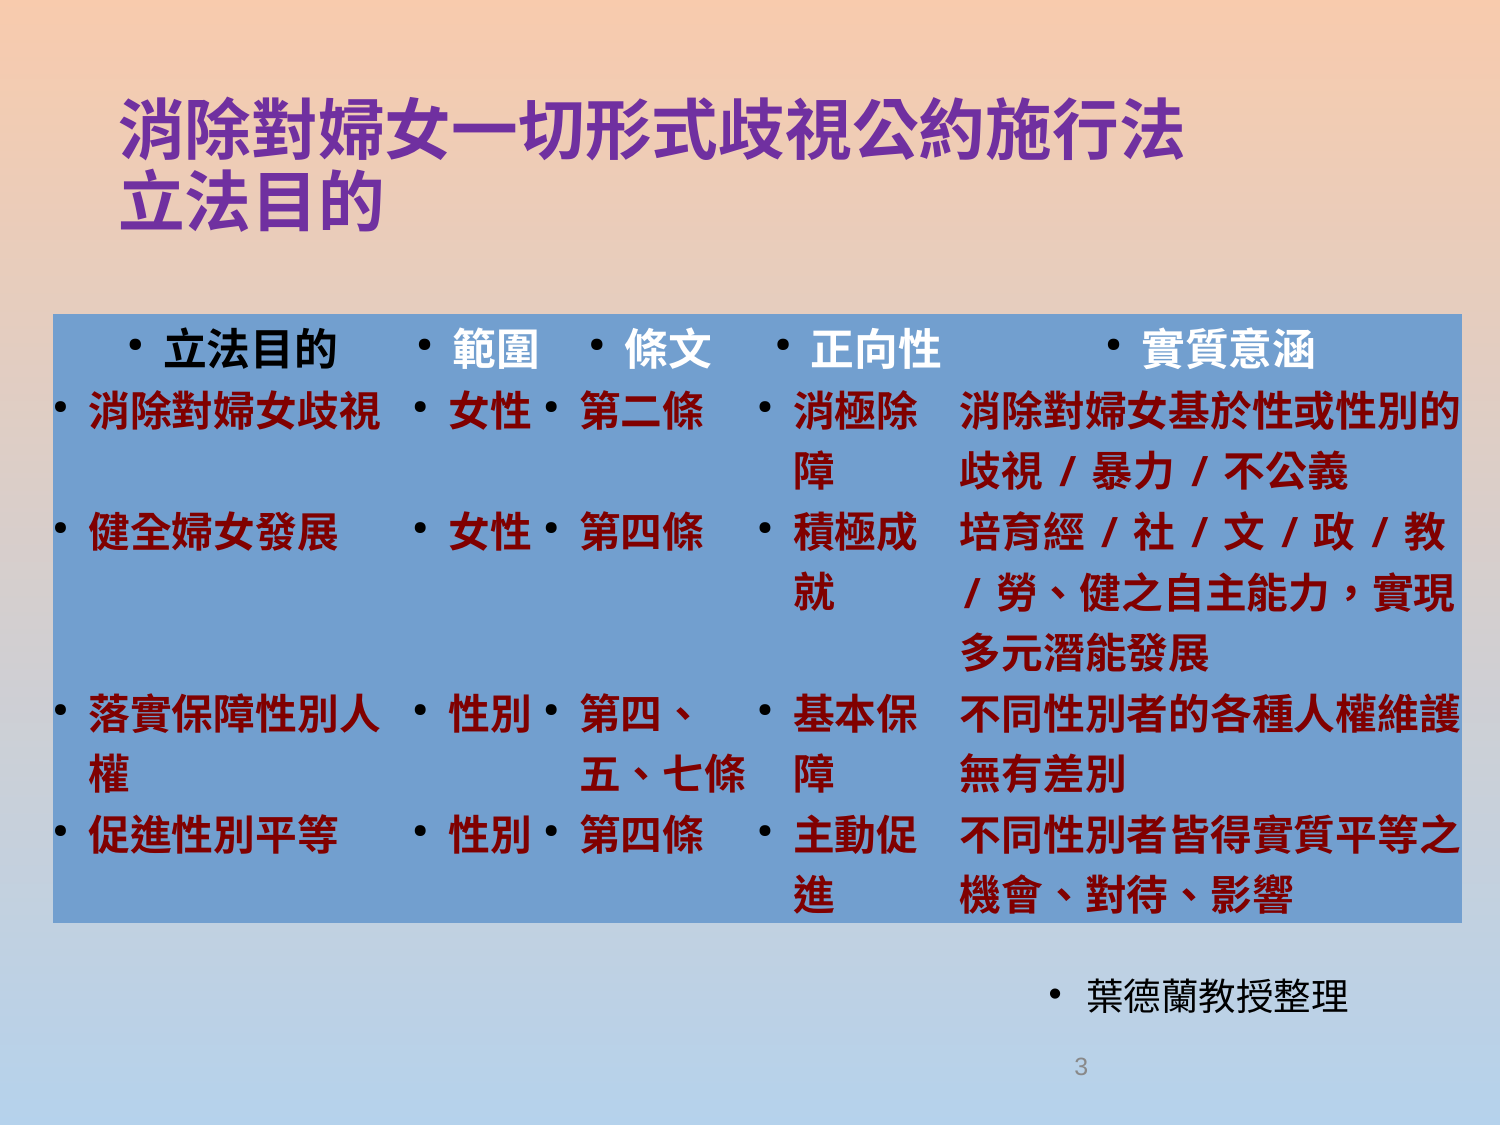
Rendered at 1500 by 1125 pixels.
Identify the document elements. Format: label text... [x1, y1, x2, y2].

table_cell 落實保障性別人權 [53, 681, 413, 802]
table_cell 女性 [413, 499, 544, 681]
table_cell 性別 [413, 802, 544, 923]
table_cell 健全婦女發展 [53, 499, 413, 681]
table_cell 第四條 [544, 499, 758, 681]
table_cell 第四條 [544, 802, 758, 923]
table_cell 消除對婦女基於性或性別的歧視/暴力/不公義 [960, 378, 1462, 499]
table_header 實質意涵 [960, 314, 1462, 378]
table_cell 第二條 [544, 378, 758, 499]
table_cell 女性 [413, 378, 544, 499]
title 消除對婦女一切形式歧視公約施行法 立法目的 [103, 59, 1397, 278]
table_cell 積極成就 [758, 499, 960, 681]
table_cell 基本保障 [758, 681, 960, 802]
table_header 立法目的 [53, 314, 413, 378]
text_box 3 [1059, 1042, 1397, 1087]
table_cell 性別 [413, 681, 544, 802]
table_cell 主動促進 [758, 802, 960, 923]
table_cell 消極除障 [758, 378, 960, 499]
table_header 條文 [544, 314, 758, 378]
table_cell 培育經/社/文/政/教/勞、健之自主能力，實現多元潛能發展 [960, 499, 1462, 681]
table_header 範圍 [413, 314, 544, 378]
table_header 正向性 [758, 314, 960, 378]
table_cell 第四、五、七條 [544, 681, 758, 802]
table_cell 不同性別者的各種人權維護無有差別 [960, 681, 1462, 802]
table_cell 消除對婦女歧視 [53, 378, 413, 499]
table_cell 不同性別者皆得實質平等之機會、對待、影響 [960, 802, 1462, 923]
list 葉德蘭教授整理 [1033, 964, 1446, 1043]
table_cell 促進性別平等 [53, 802, 413, 923]
